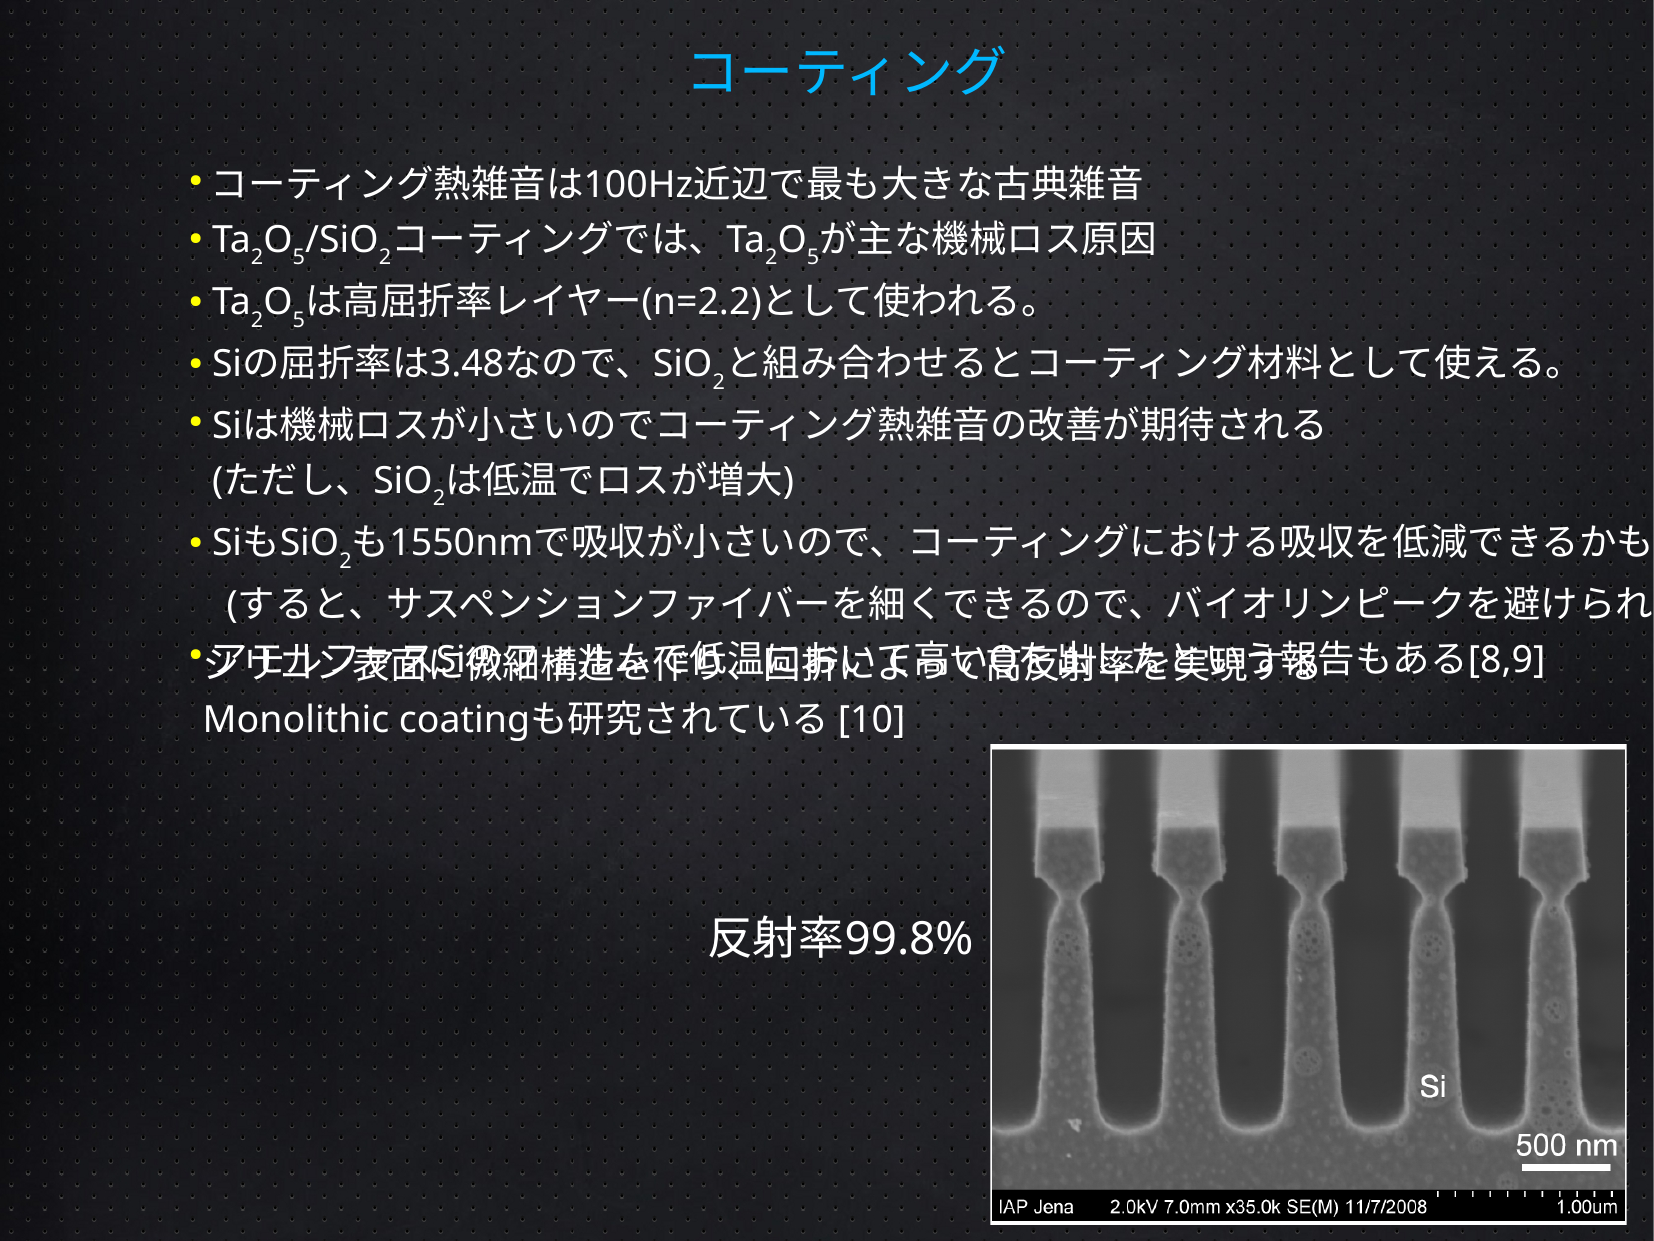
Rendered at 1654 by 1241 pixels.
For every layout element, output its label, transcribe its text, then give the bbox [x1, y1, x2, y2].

text_box コーティング熱雑音は100Hz近辺で最も大きな古典雑音 Ta2O5/SiO2コーティングでは、Ta2O5が主な機械ロス原因 Ta2O5は高屈折率レイヤー(n=2.2)として使われる。 Siの屈折率は3.48なので、SiO2と組み合わせるとコーティング材料として使える。 Siは機械ロスが小さいのでコーティング熱雑音の改善が期待される (ただし、SiO2は低温でロスが増大) SiもSiO2も1550nmで吸収が小さいので、コーティングにおける吸収を低減できるかも。 (すると、サスペンションファイバーを細くできるので、バイオリンピークを避けられる) アモルファスSiのフィルムで低温において高いQを出したという報告もある[8,9] [174, 147, 1557, 589]
picture [0, 0, 1654, 1241]
text_box 反射率99.8% [692, 893, 961, 955]
text_box シリコン表面に微細構造を作り、回折によって高反射率を実現する Monolithic coatingも研究されている [10] [187, 627, 1257, 718]
text_box コーティング [671, 21, 978, 91]
